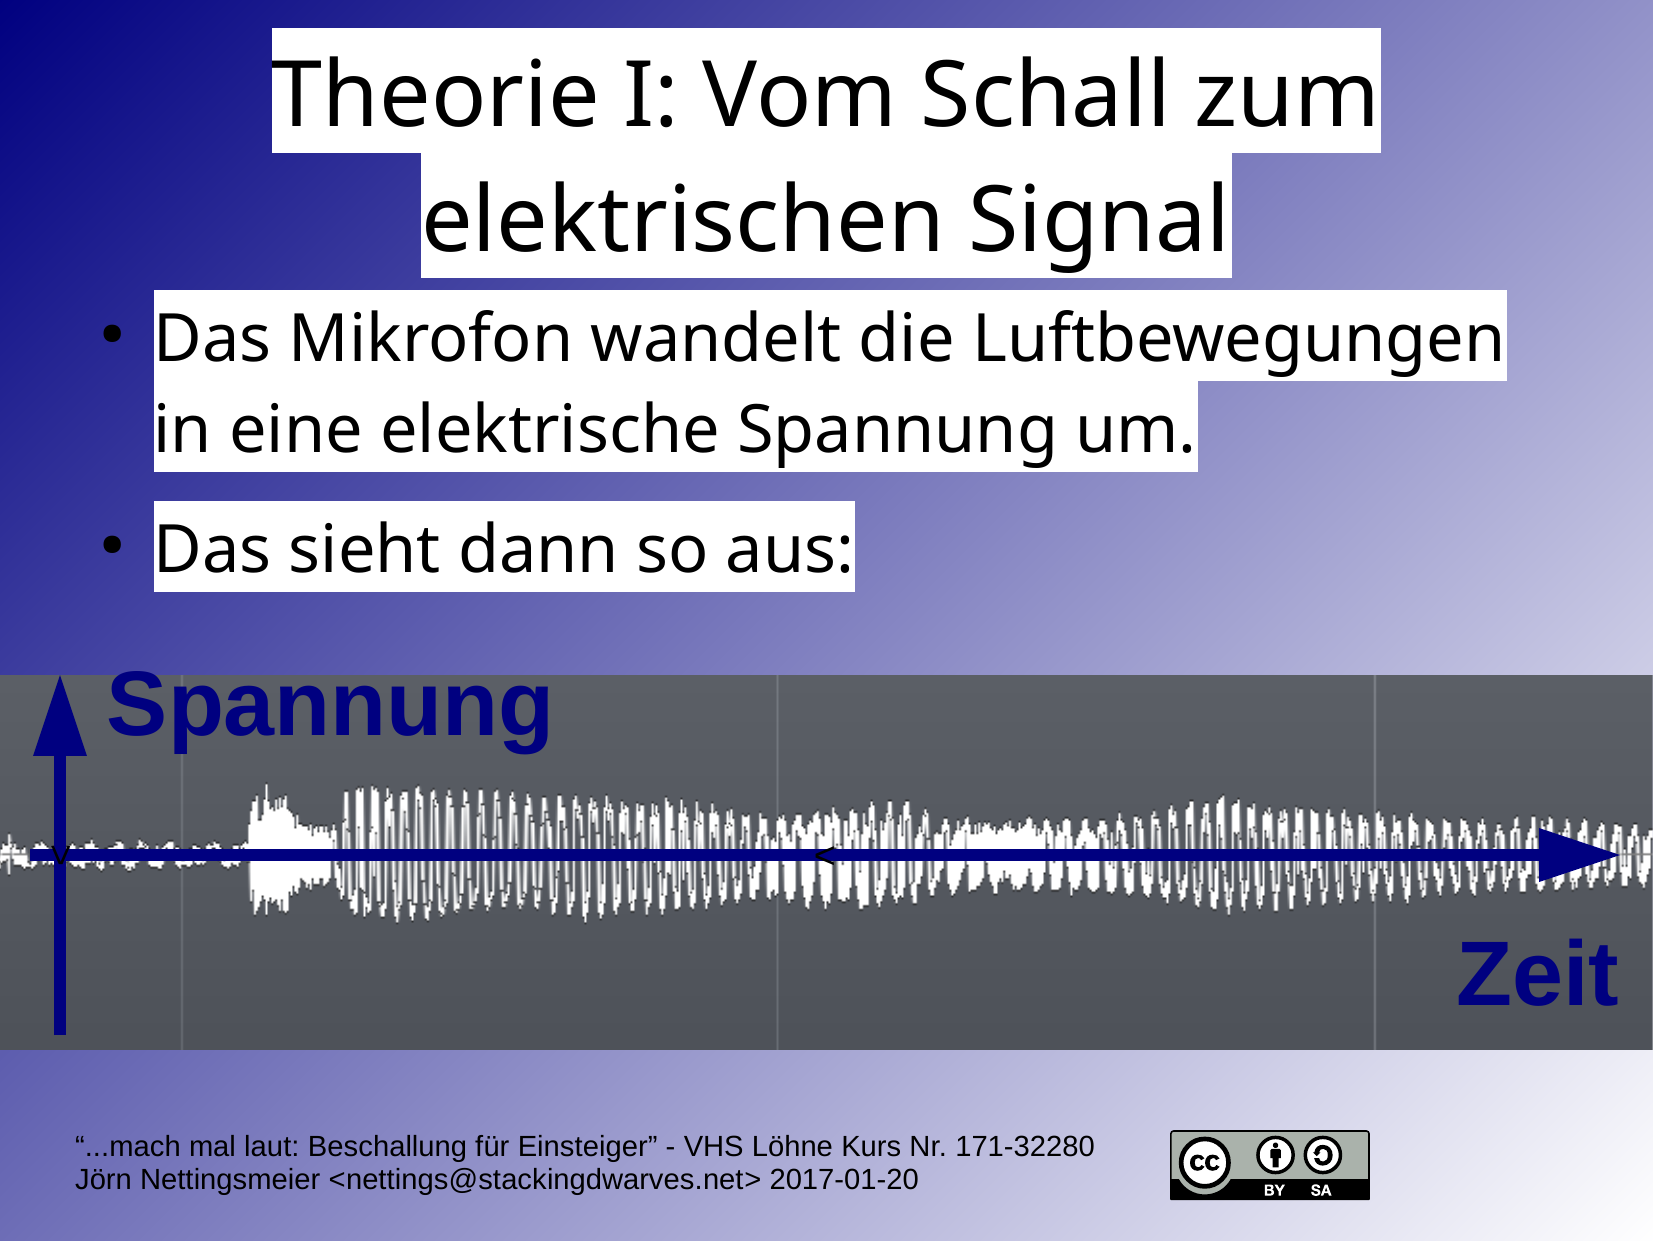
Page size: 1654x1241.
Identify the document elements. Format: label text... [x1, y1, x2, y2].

title Theorie I: Vom Schall zum elektrischen Signal [82, 27, 1571, 279]
list Das Mikrofon wandelt die Luftbewegungen in eine elektrische Spannung um. Das sieht dann so aus: [82, 290, 1571, 675]
text_box Spannung [92, 645, 571, 763]
text_box Zeit [1441, 915, 1635, 1033]
picture [0, 675, 1653, 1050]
